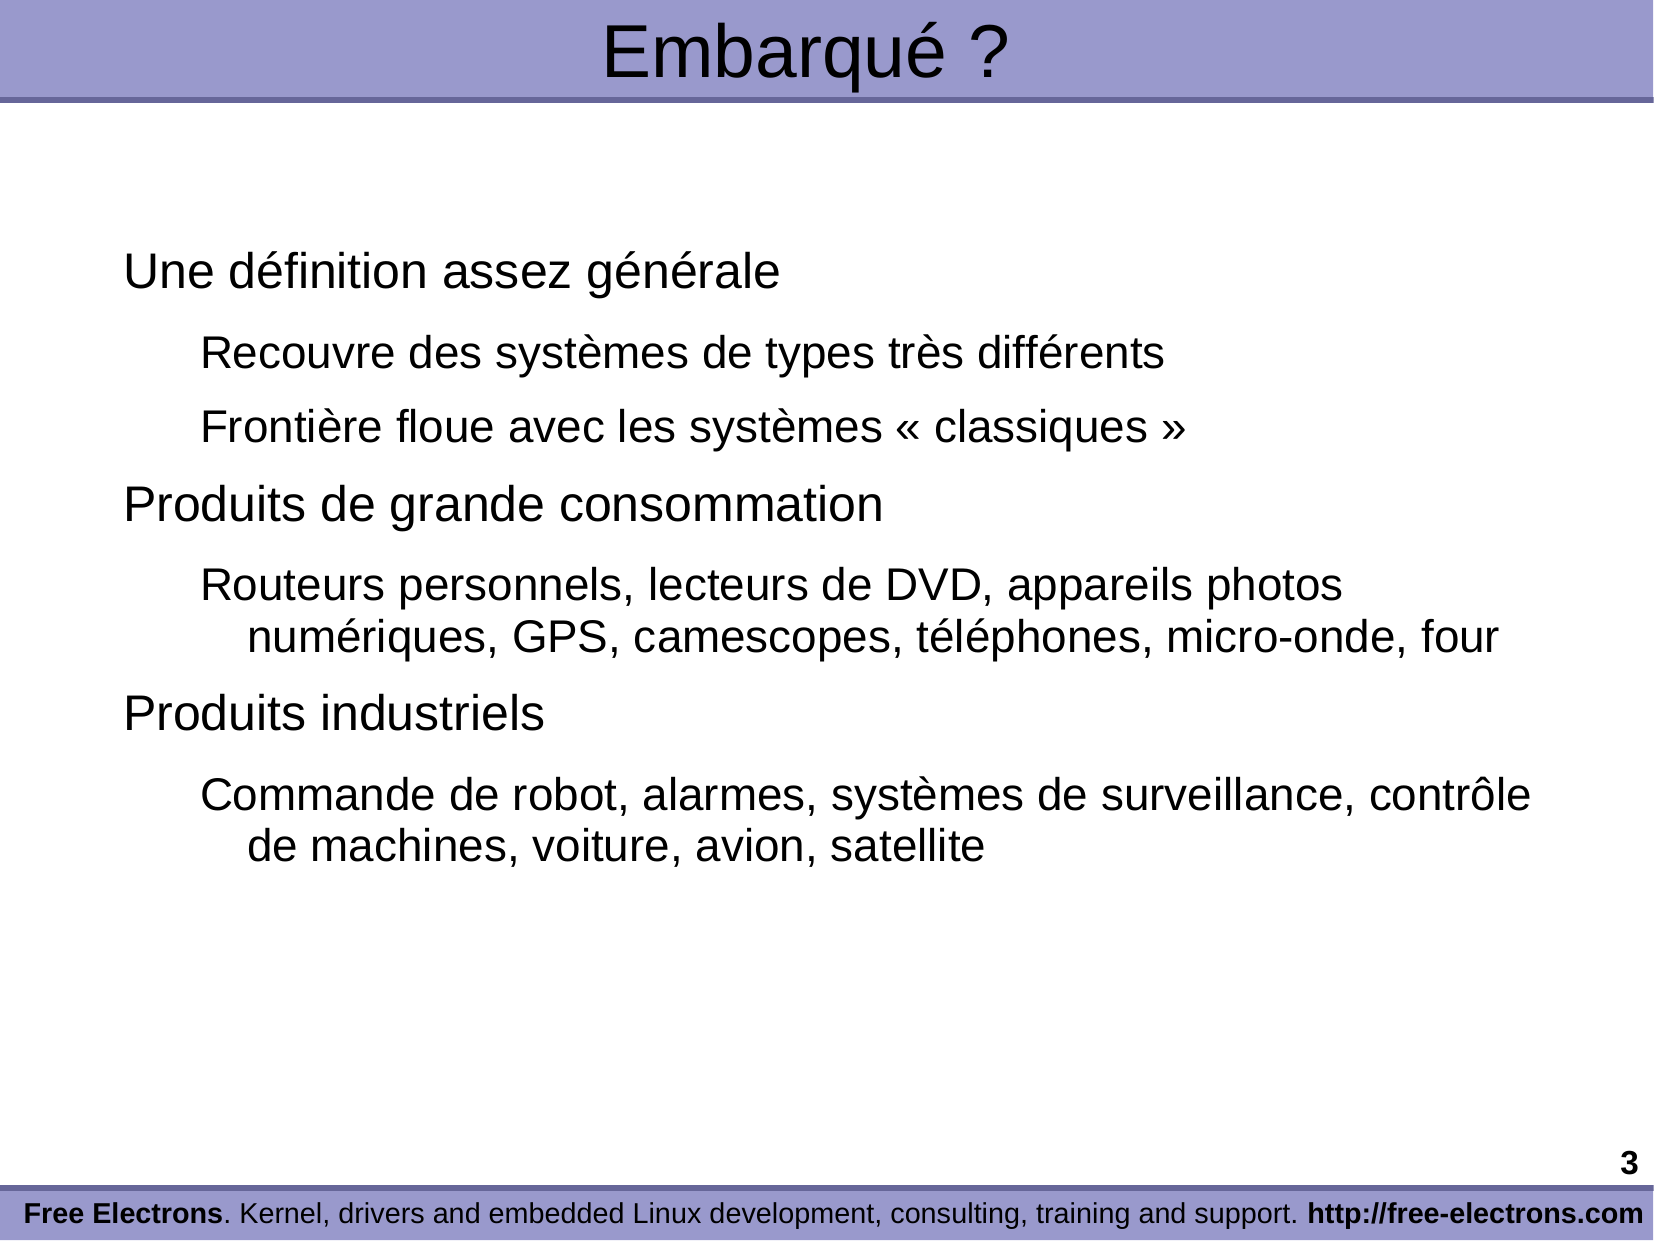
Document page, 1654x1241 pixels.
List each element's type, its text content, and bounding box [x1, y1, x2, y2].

list Une définition assez générale Recouvre des systèmes de types très différents Frontière floue avec les systèmes « classiques » Produits de grande consommation Routeurs personnels, lecteurs de DVD, appareils photos numériques, GPS, camescopes, téléphones, micro-onde, four Produits industriels Commande de robot, alarmes, systèmes de surveillance, contrôle de machines, voiture, avion, satellite [105, 243, 1561, 1070]
title Embarqué ? [60, 4, 1551, 98]
